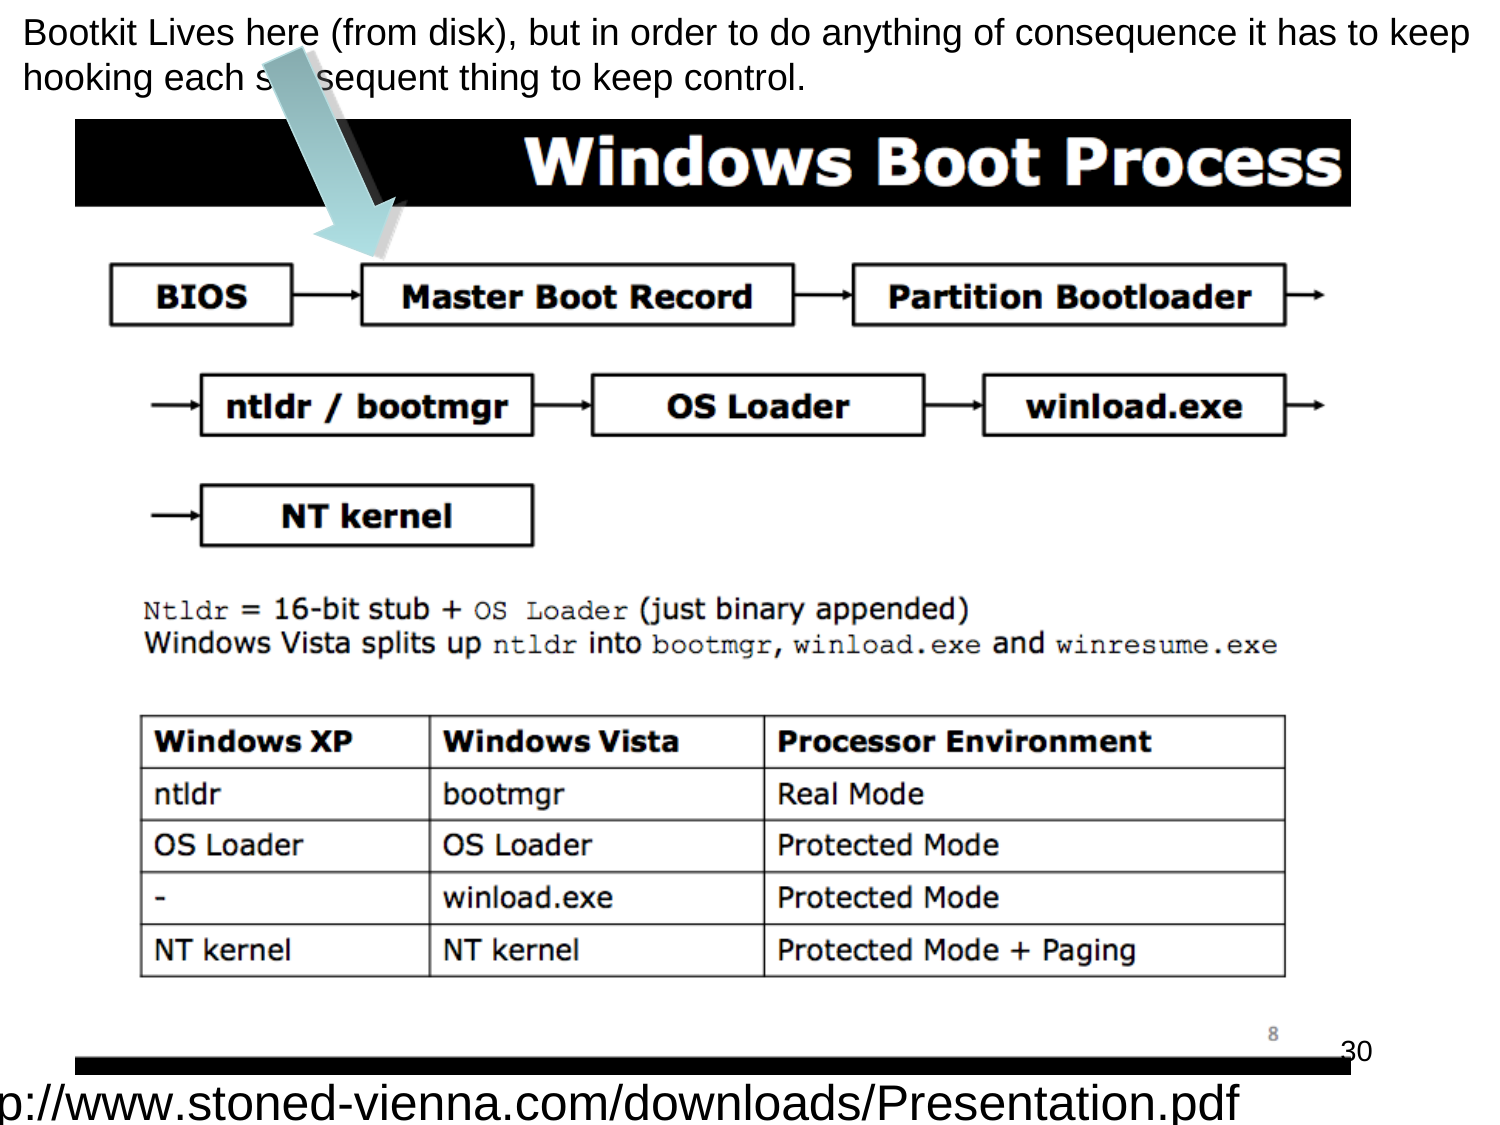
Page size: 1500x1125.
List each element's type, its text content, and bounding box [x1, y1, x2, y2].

text_box From http://www.stoned-vienna.com/downloads/Presentation.pdf [1177, 1101, 1256, 1125]
text_box Bootkit Lives here (from disk), but in order to do anything of consequence it has to keep hooking each subsequent thing to keep control. [7, 0, 1497, 106]
text_box <number> [1074, 1025, 1388, 1101]
picture [75, 119, 1351, 1075]
text_box [262, 46, 395, 257]
text_box From http://www.stoned-vienna.com/downloads/Presentation.pdf [0, 1062, 1172, 1125]
